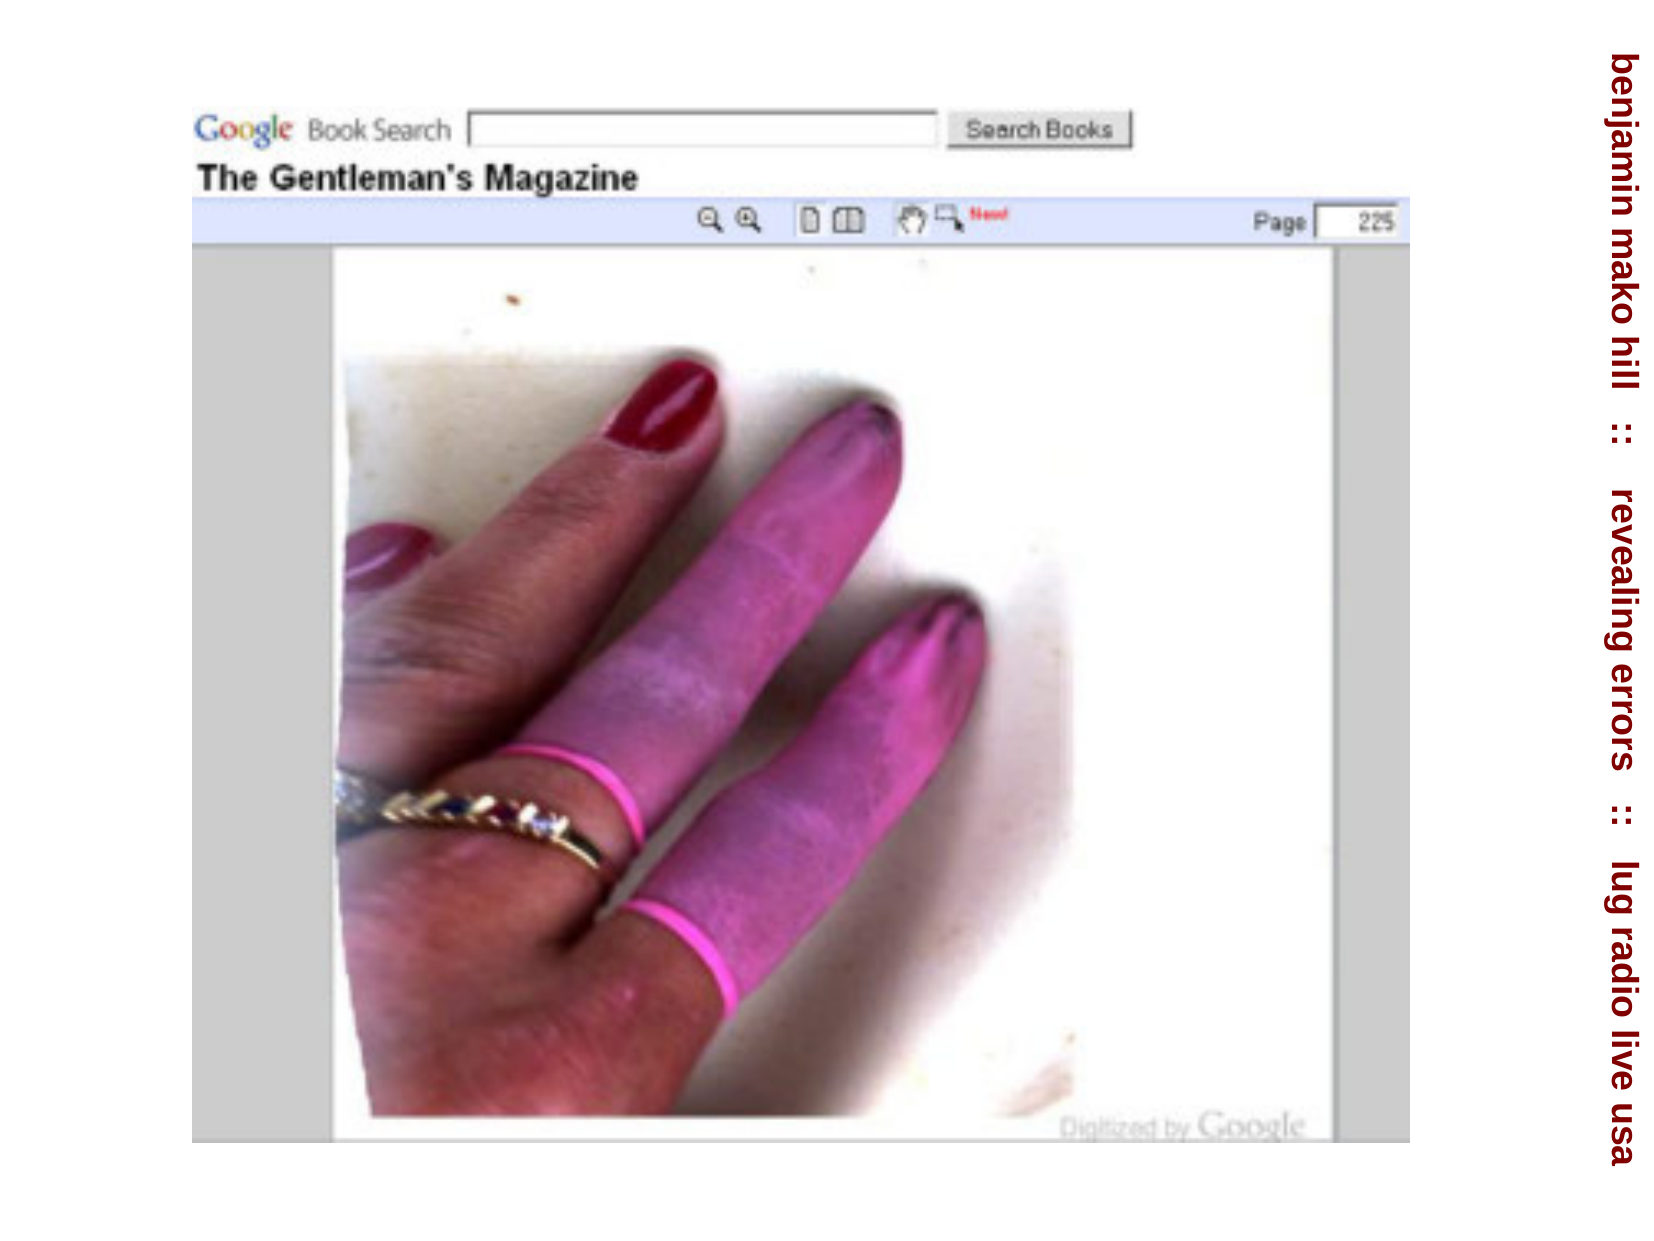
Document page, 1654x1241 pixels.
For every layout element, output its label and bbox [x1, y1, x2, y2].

picture [192, 106, 1410, 1143]
